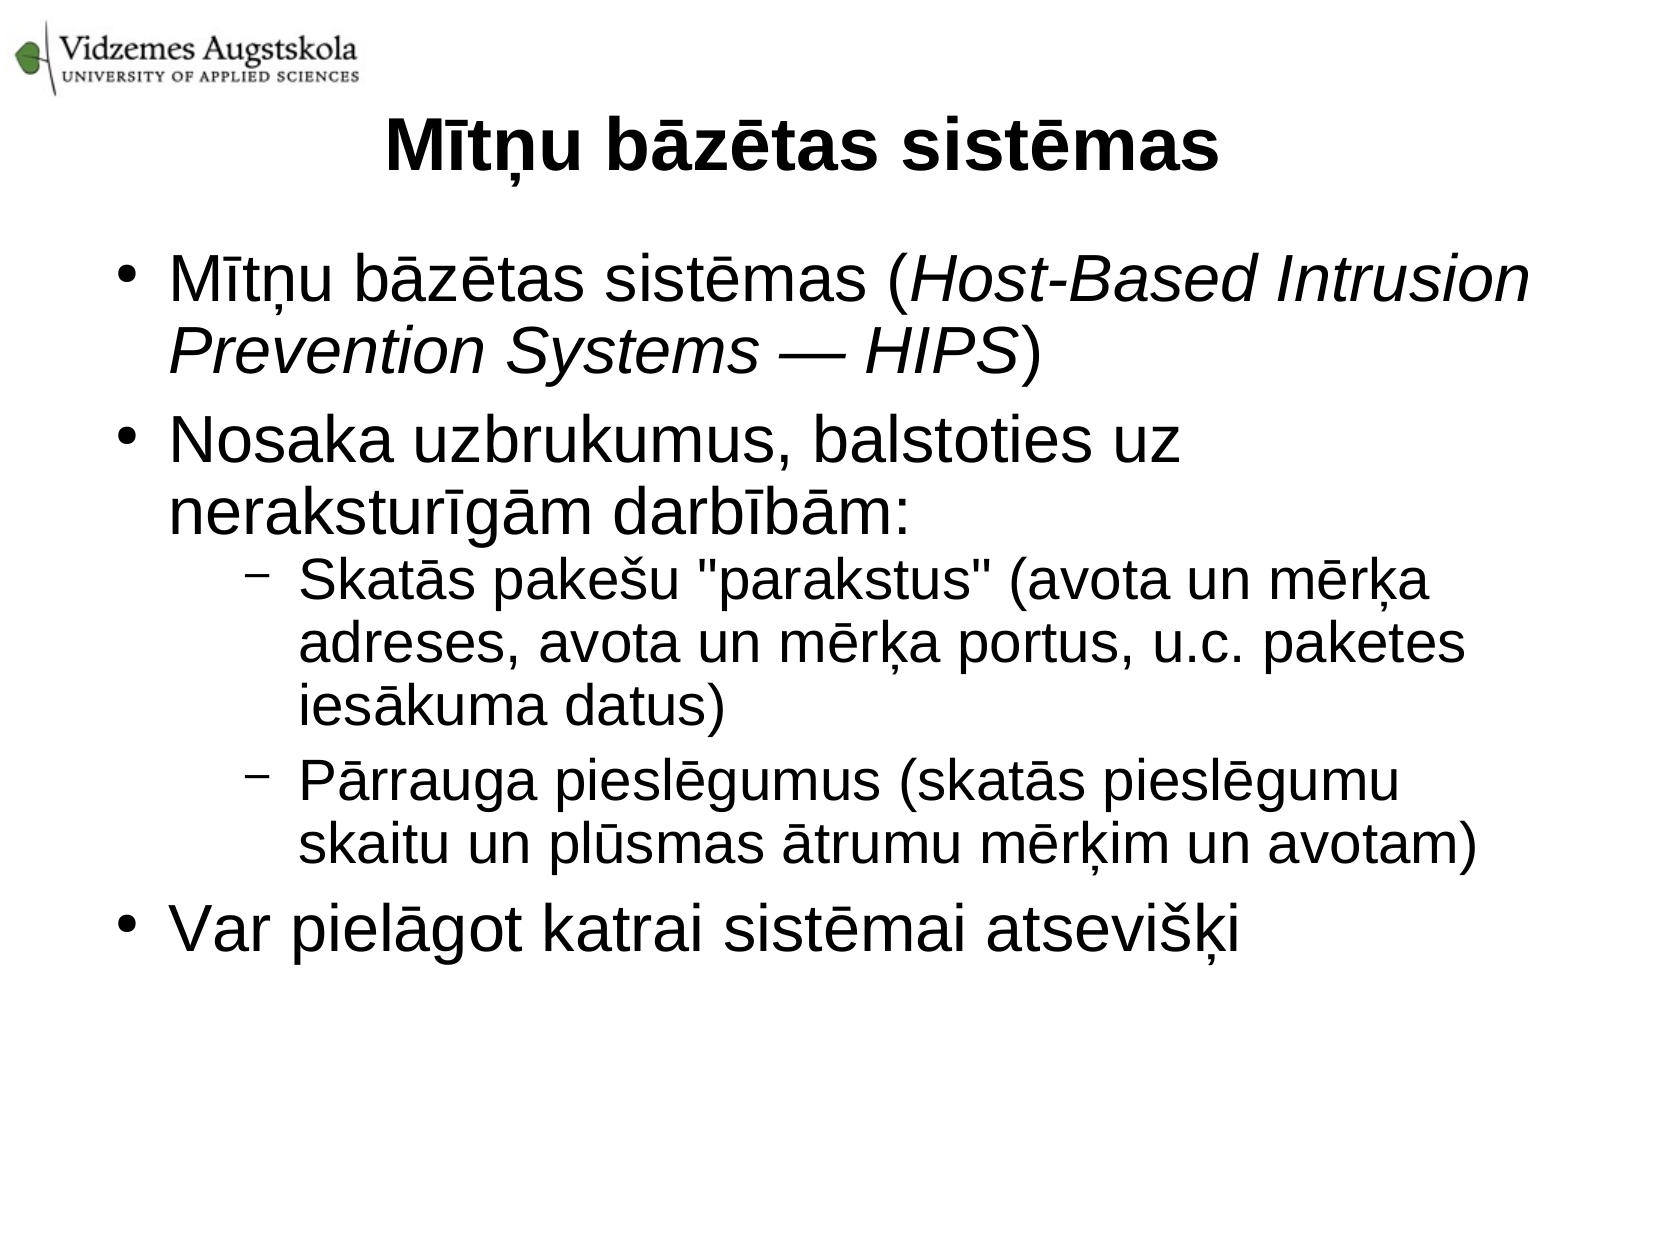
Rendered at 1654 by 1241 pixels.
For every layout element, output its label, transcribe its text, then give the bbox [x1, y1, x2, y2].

picture [5, 2, 368, 113]
list Mītņu bāzētas sistēmas (Host-Based Intrusion Prevention Systems — HIPS) Nosaka uzbrukumus, balstoties uz neraksturīgām darbībām: Skatās pakešu "parakstus" (avota un mērķa adreses, avota un mērķa portus, u.c. paketes iesākuma datus) Pārrauga pieslēgumus (skatās pieslēgumu skaitu un plūsmas ātrumu mērķim un avotam) Var pielāgot katrai sistēmai atsevišķi [82, 236, 1569, 1107]
title Mītņu bāzētas sistēmas [94, 96, 1512, 195]
